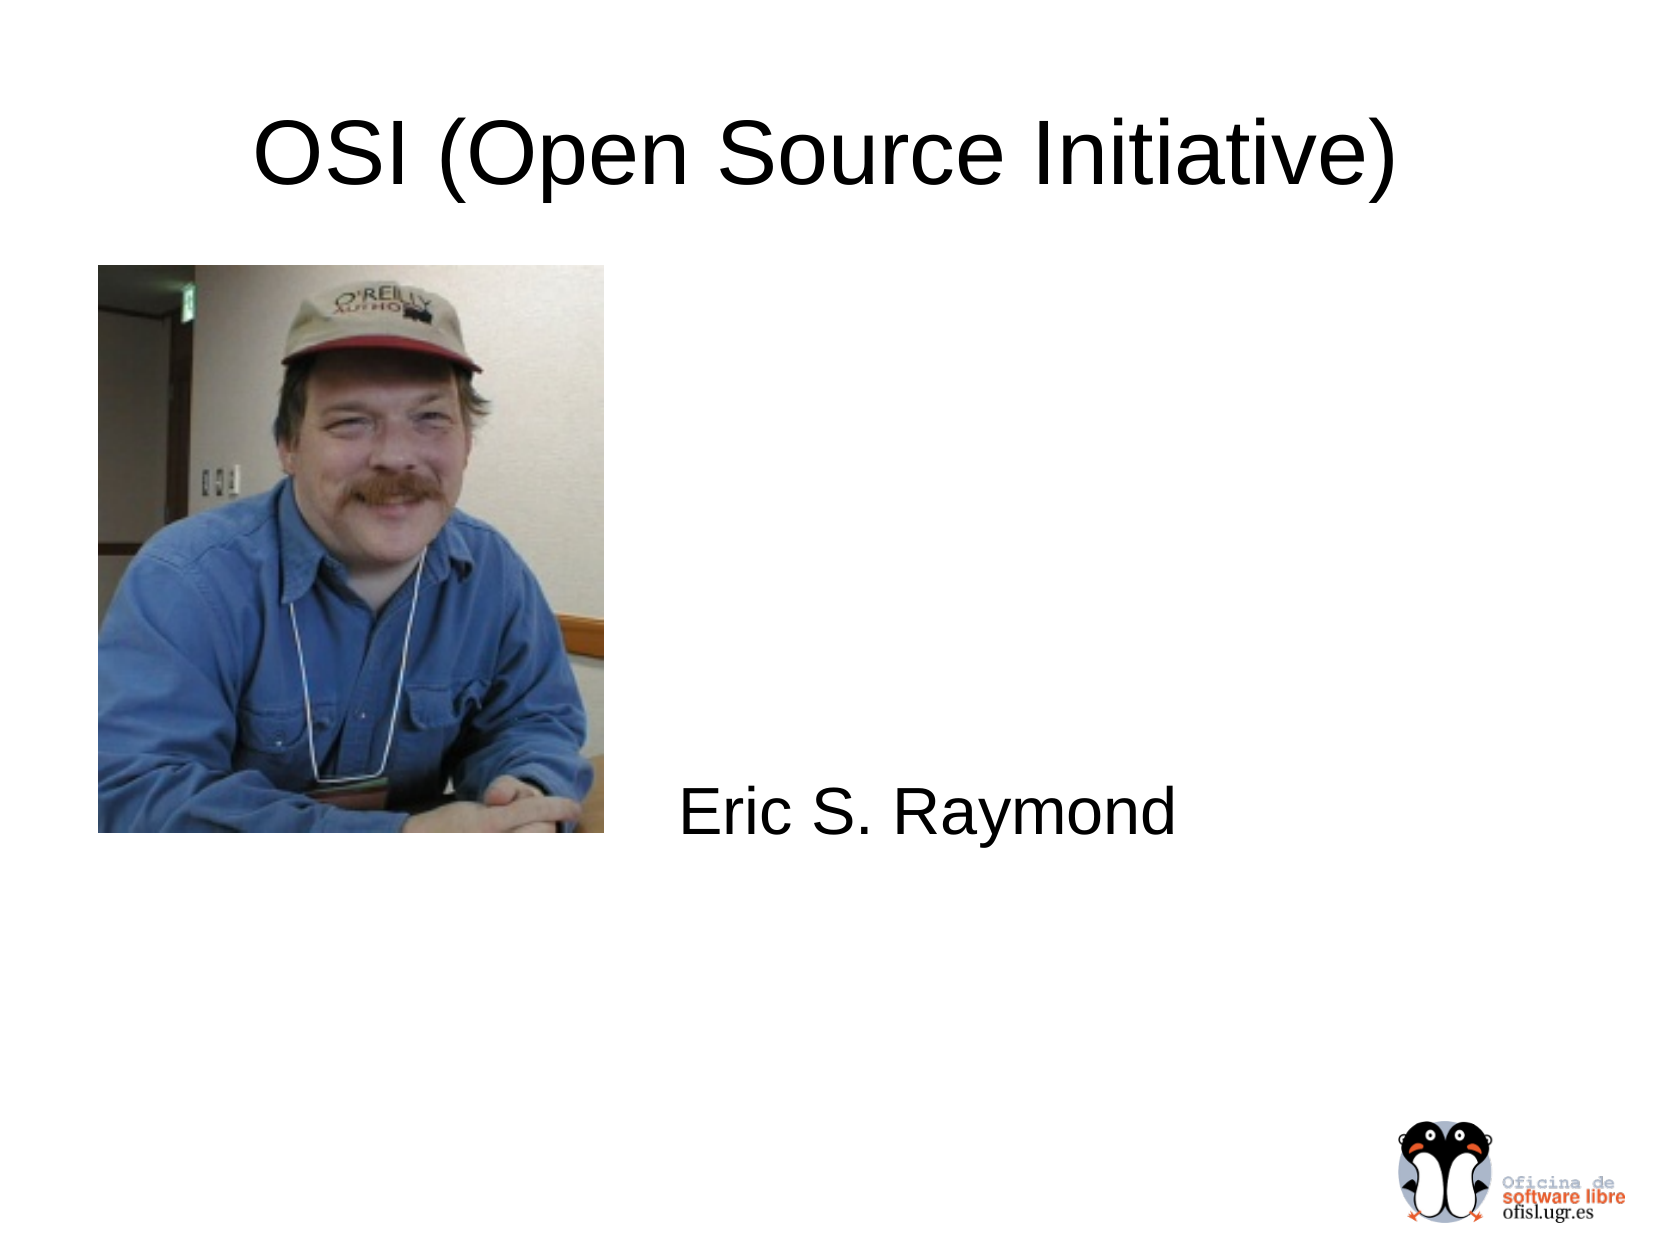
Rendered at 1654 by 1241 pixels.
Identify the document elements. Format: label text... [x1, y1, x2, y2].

picture [1398, 1121, 1625, 1223]
title OSI (Open Source Initiative) [82, 56, 1571, 250]
picture [98, 265, 604, 833]
subtitle Eric S. Raymond [82, 297, 1571, 1102]
